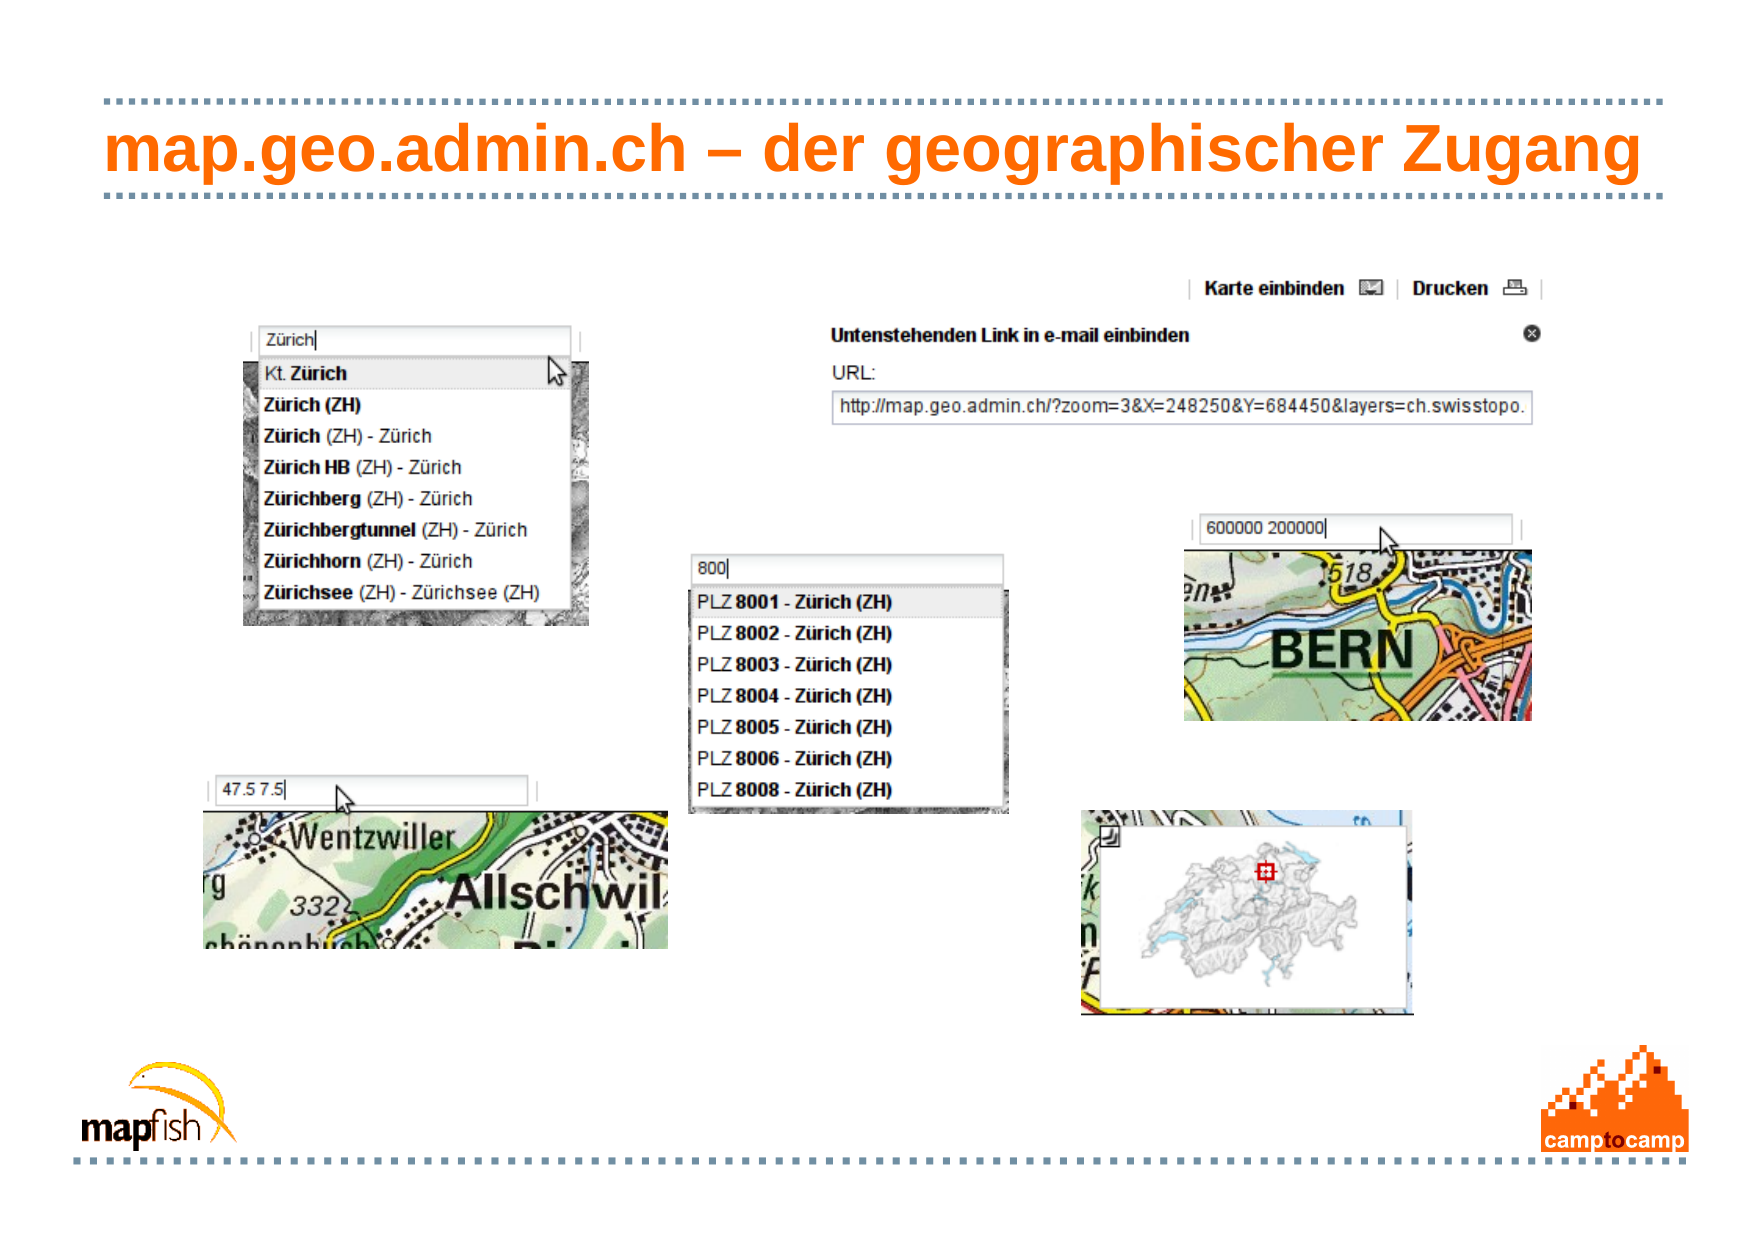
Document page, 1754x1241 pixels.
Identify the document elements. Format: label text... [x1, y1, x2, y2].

picture [1541, 1045, 1689, 1152]
picture [82, 1062, 237, 1151]
picture [815, 264, 1555, 433]
picture [243, 321, 589, 626]
picture [688, 551, 1009, 814]
picture [1184, 509, 1532, 721]
picture [203, 772, 668, 949]
title map.geo.admin.ch – der geographischer Zugang [103, 104, 1660, 193]
picture [1081, 810, 1414, 1017]
